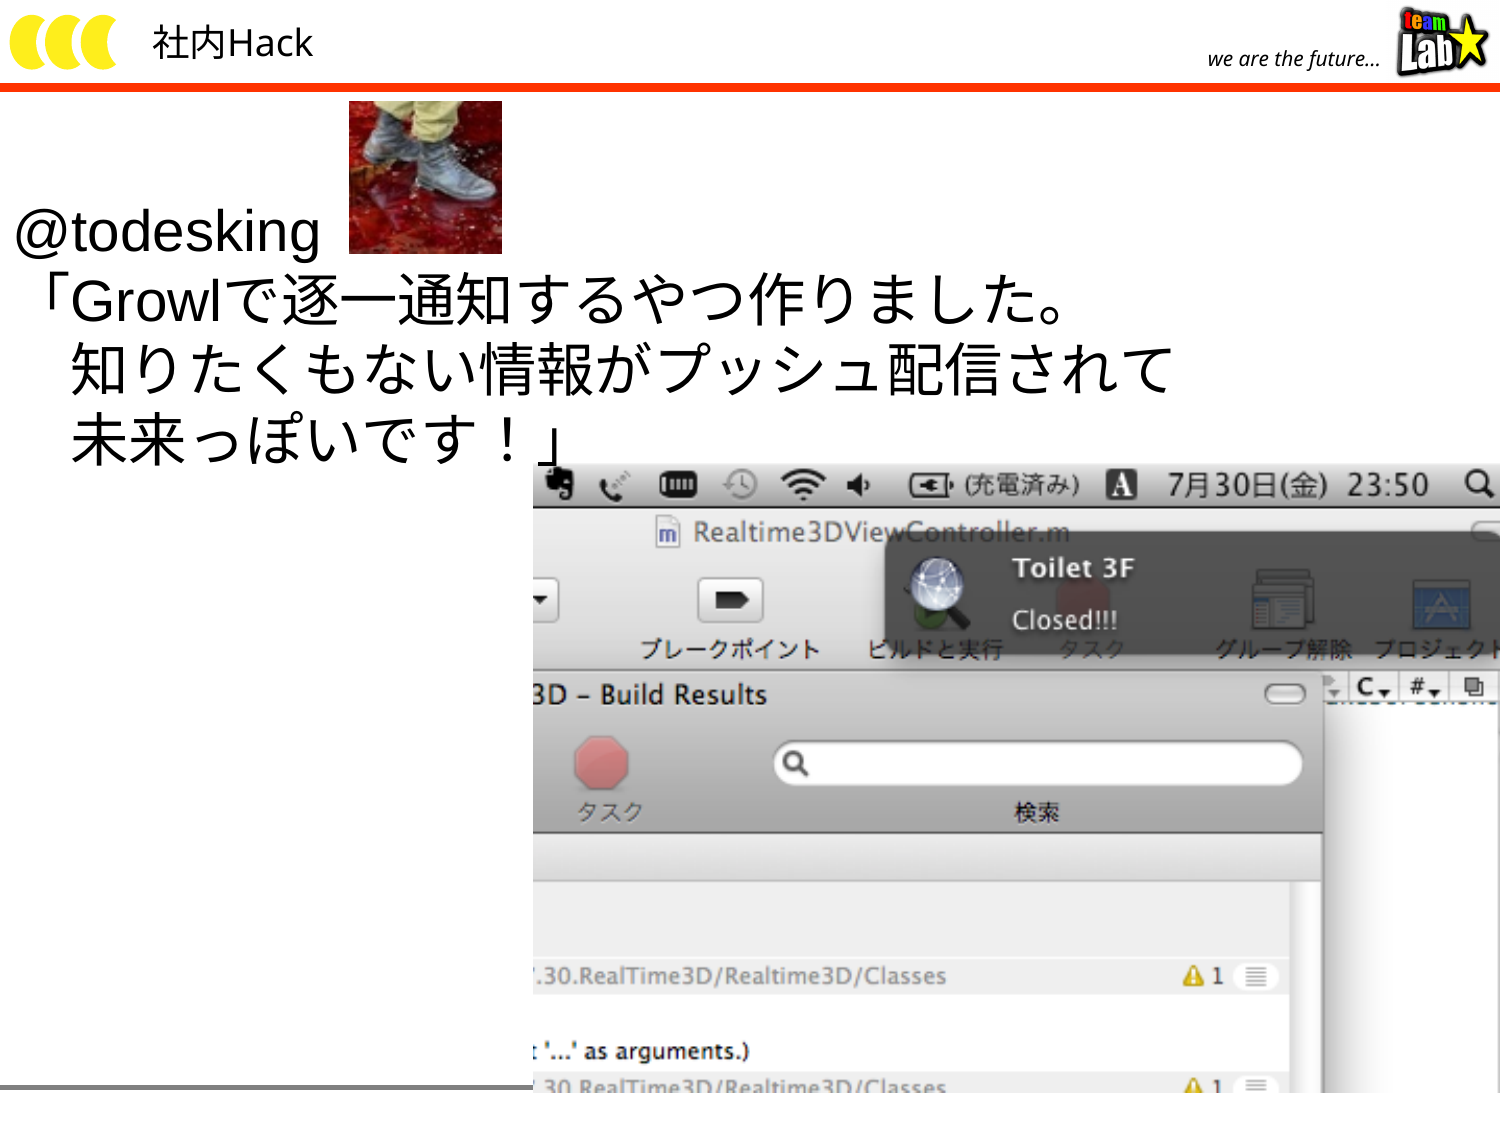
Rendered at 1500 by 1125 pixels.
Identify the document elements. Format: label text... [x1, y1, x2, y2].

text_box @todesking 「Growlで逐一通知するやつ作りました。 知りたくもない情報がプッシュ配信されて 未来っぽいです！」 [0, 186, 1447, 481]
picture [533, 463, 1500, 1093]
picture [349, 101, 502, 254]
picture [1386, 0, 1499, 83]
title 社内Hack [137, 11, 925, 72]
